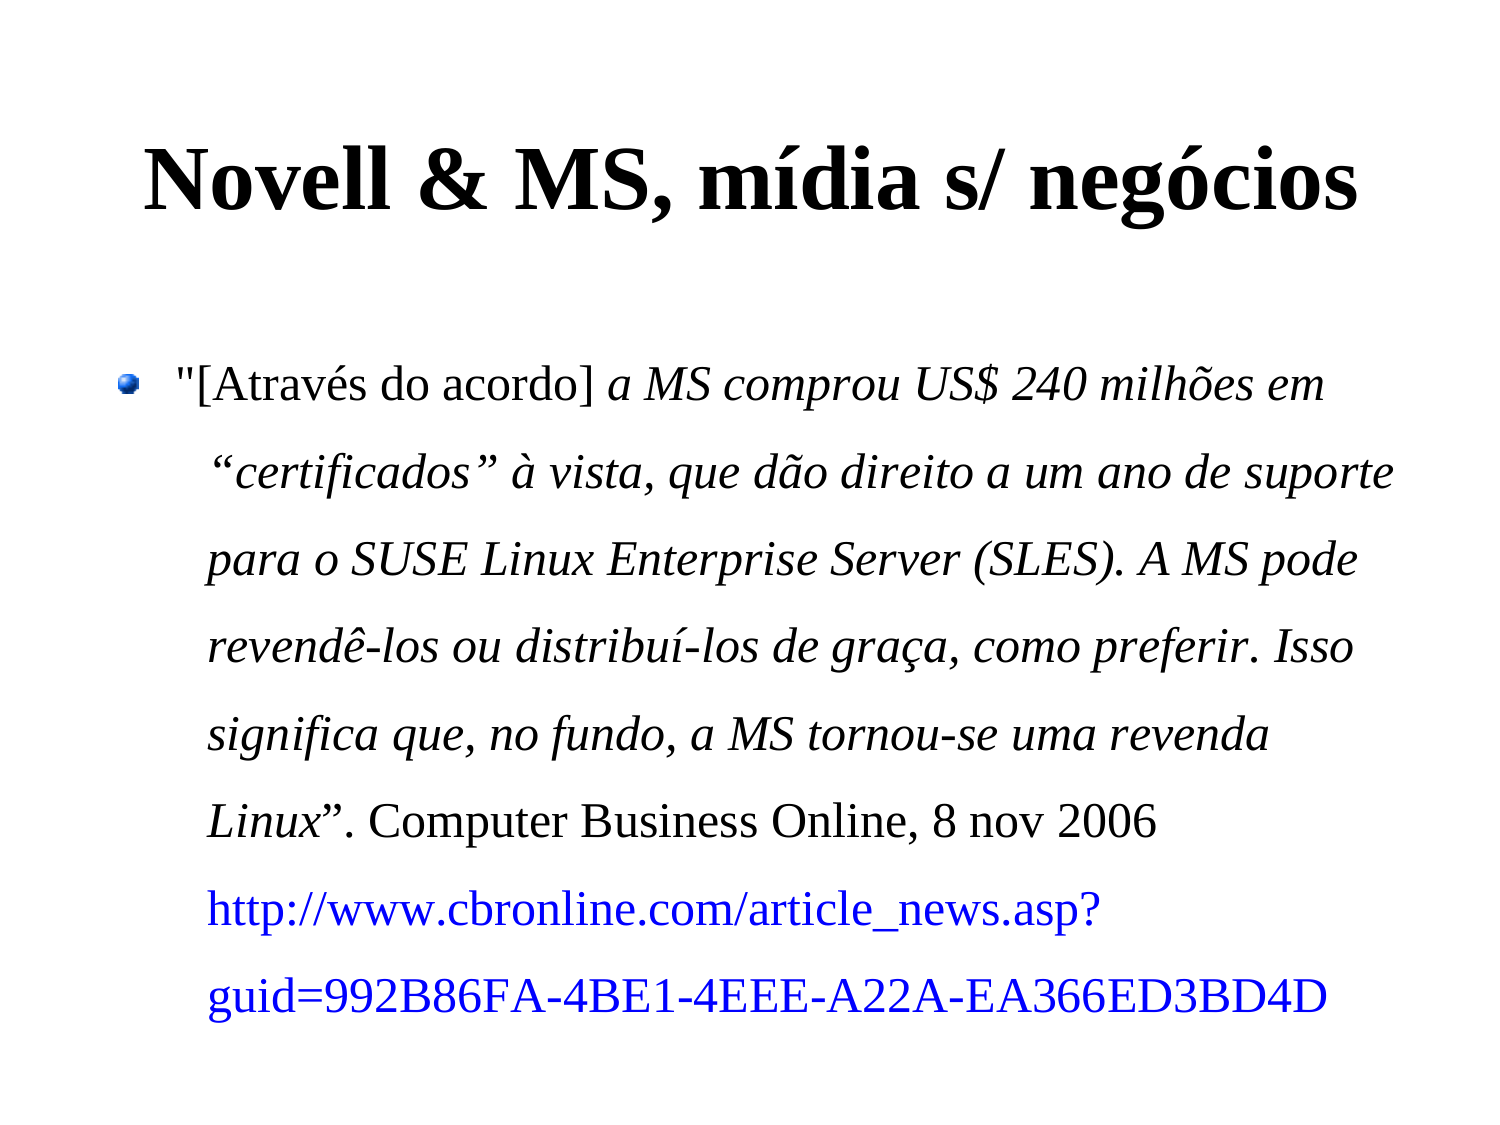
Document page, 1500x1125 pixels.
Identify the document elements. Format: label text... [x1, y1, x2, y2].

text_box "[Através do acordo] a MS comprou US$ 240 milhões em “certificados” à vista, que dão direito a um ano de suporte para o SUSE Linux Enterprise Server (SLES). A MS pode revendê-los ou distribuí-los de graça, como preferir. Isso significa que, no fundo, a MS tornou-se uma revenda Linux”. Computer Business Online, 8 nov 2006 http://www.cbronline.com/article_news.asp? guid=992B86FA-4BE1-4EEE-A22A-EA366ED3BD4D [103, 316, 1421, 1032]
title Novell & MS, mídia s/ negócios [87, 52, 1416, 307]
